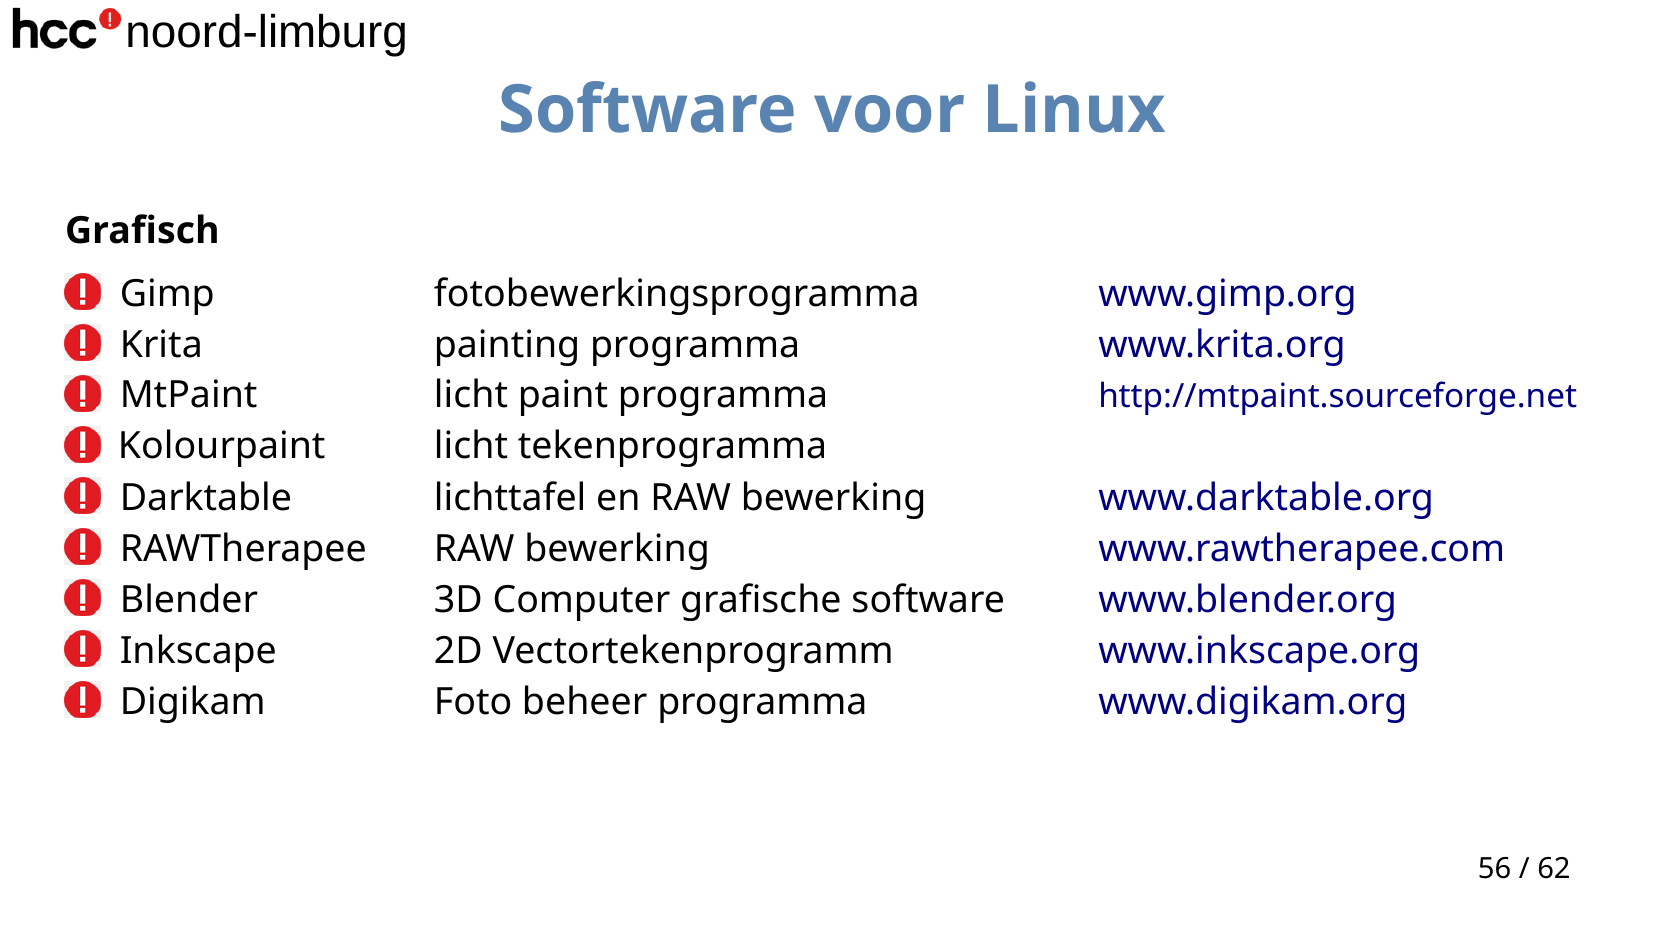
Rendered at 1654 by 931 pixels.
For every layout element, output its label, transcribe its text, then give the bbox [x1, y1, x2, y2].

subtitle Grafisch Gimp fotobewerkingsprogramma www.gimp.org Krita painting programma www.krita.org MtPaint licht paint programma http://mtpaint.sourceforge.net Kolourpaint licht tekenprogramma Darktable lichttafel en RAW bewerking www.darktable.org RAWTherapee RAW bewerking www.rawtherapee.com Blender 3D Computer grafische software www.blender.org Inkscape 2D Vectortekenprogramm www.inkscape.org Digikam Foto beheer programma www.digikam.org [64, 188, 1595, 740]
picture [11, 6, 122, 50]
title Software voor Linux [129, 59, 1536, 154]
